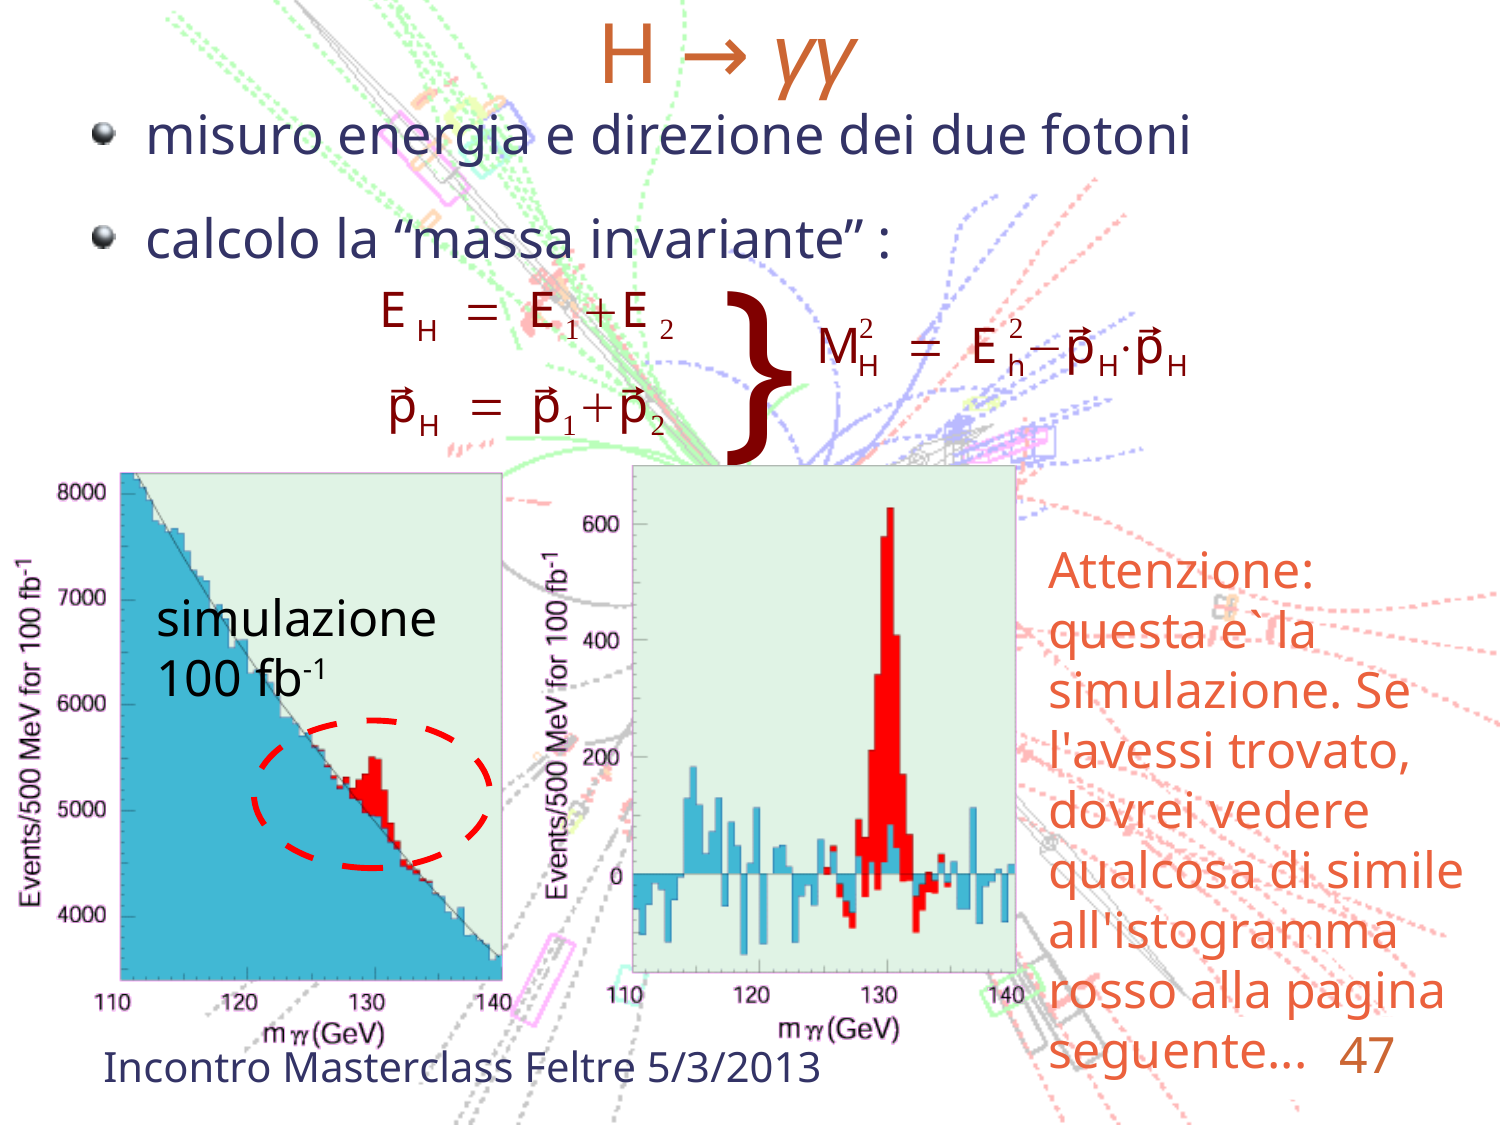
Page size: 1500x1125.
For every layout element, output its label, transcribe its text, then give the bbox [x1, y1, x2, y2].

list misuro energia e direzione dei due fotoni calcolo la “massa invariante” : [75, 96, 1425, 294]
text_box simulazione 100 fb-1 [141, 578, 562, 714]
title H → γγ [37, 0, 1463, 117]
chart [381, 377, 672, 454]
chart [833, 312, 1195, 395]
picture [0, 0, 1500, 1125]
chart [373, 281, 680, 359]
text_box Attenzione: questa e` la simulazione. Se l'avessi trovato, dovrei vedere qualcosa di simile all'istogramma rosso alla pagina seguente... [1033, 531, 1500, 1027]
text_box } [706, 226, 833, 465]
